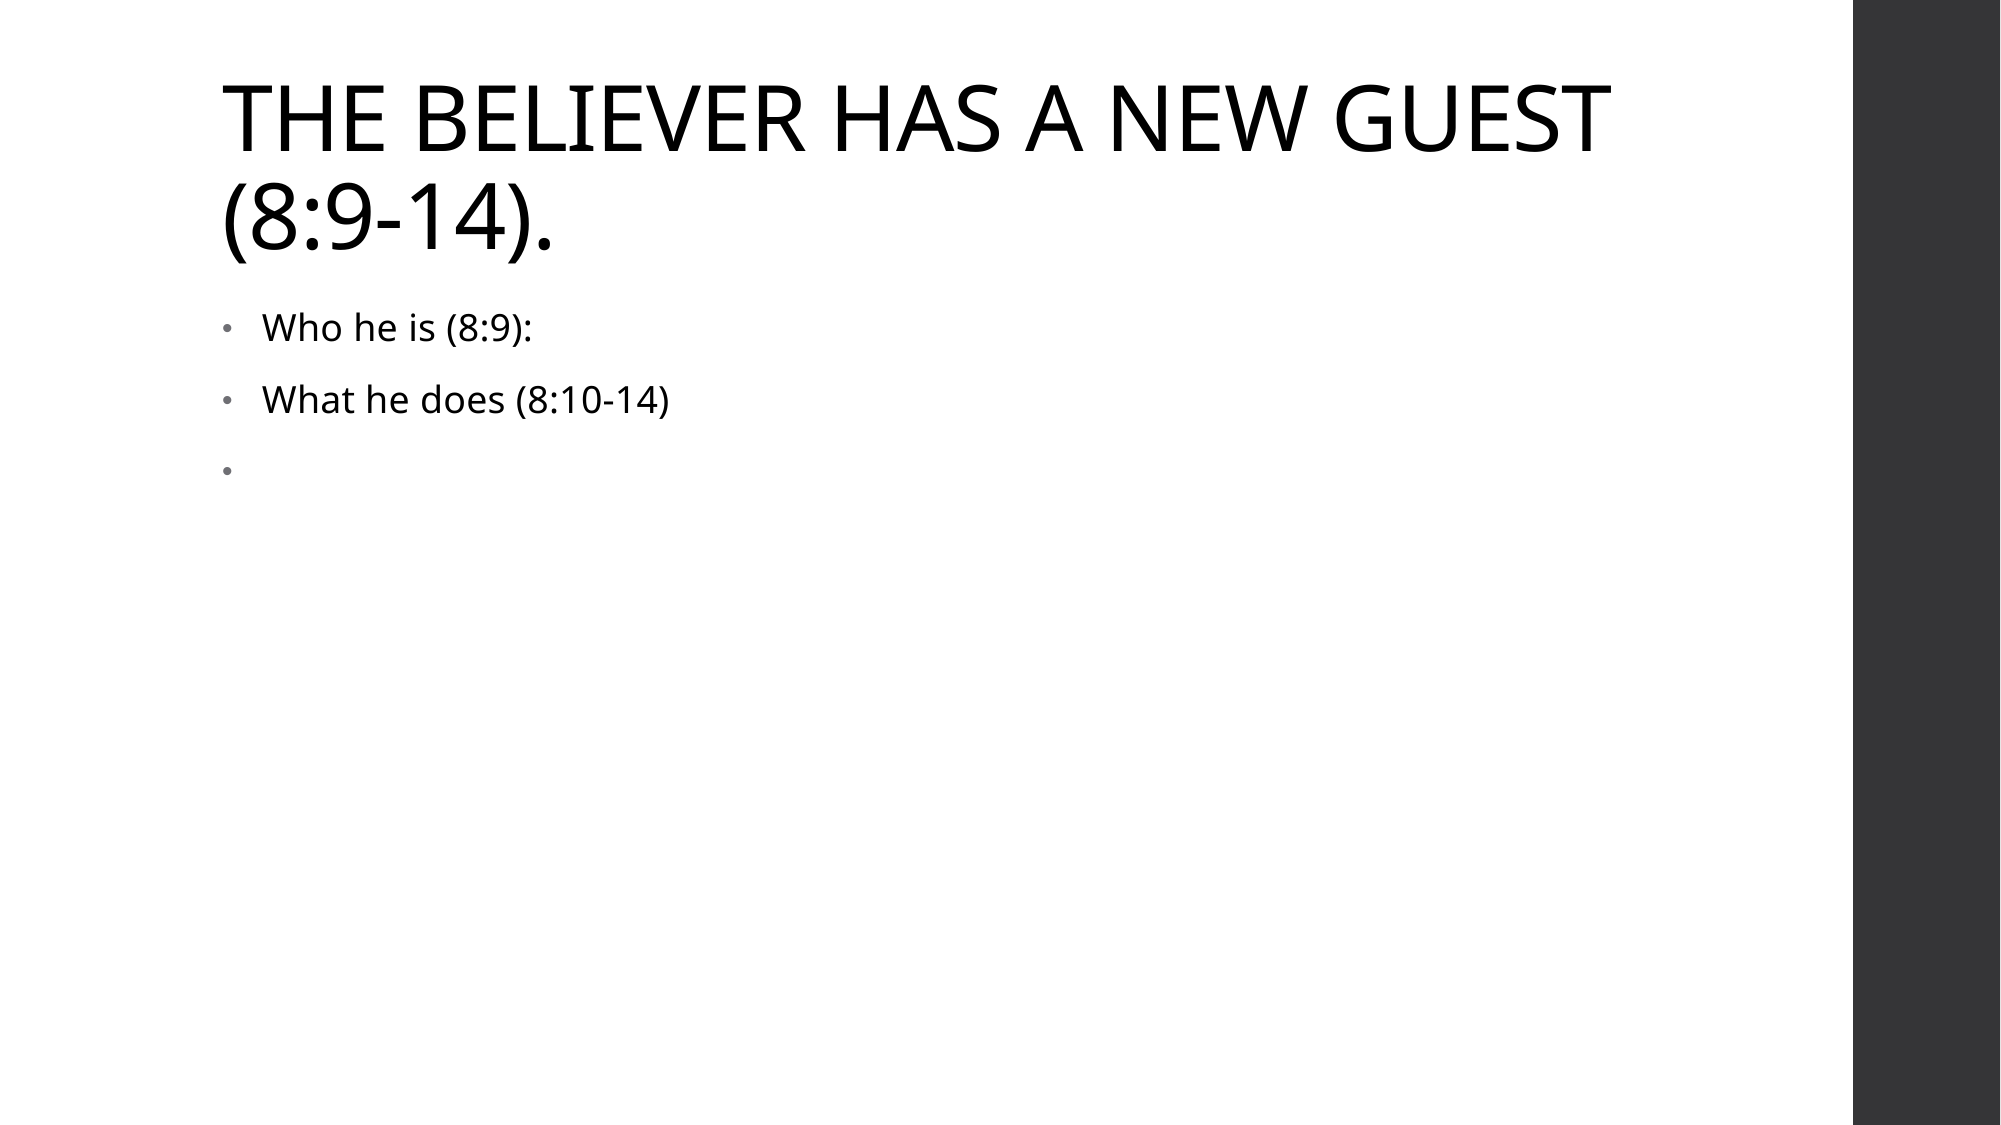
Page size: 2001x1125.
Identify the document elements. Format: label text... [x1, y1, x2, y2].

title THE BELIEVER HAS A NEW GUEST (8:9-14). [206, 60, 1797, 278]
list Who he is (8:9): What he does (8:10-14) [206, 299, 1617, 1014]
